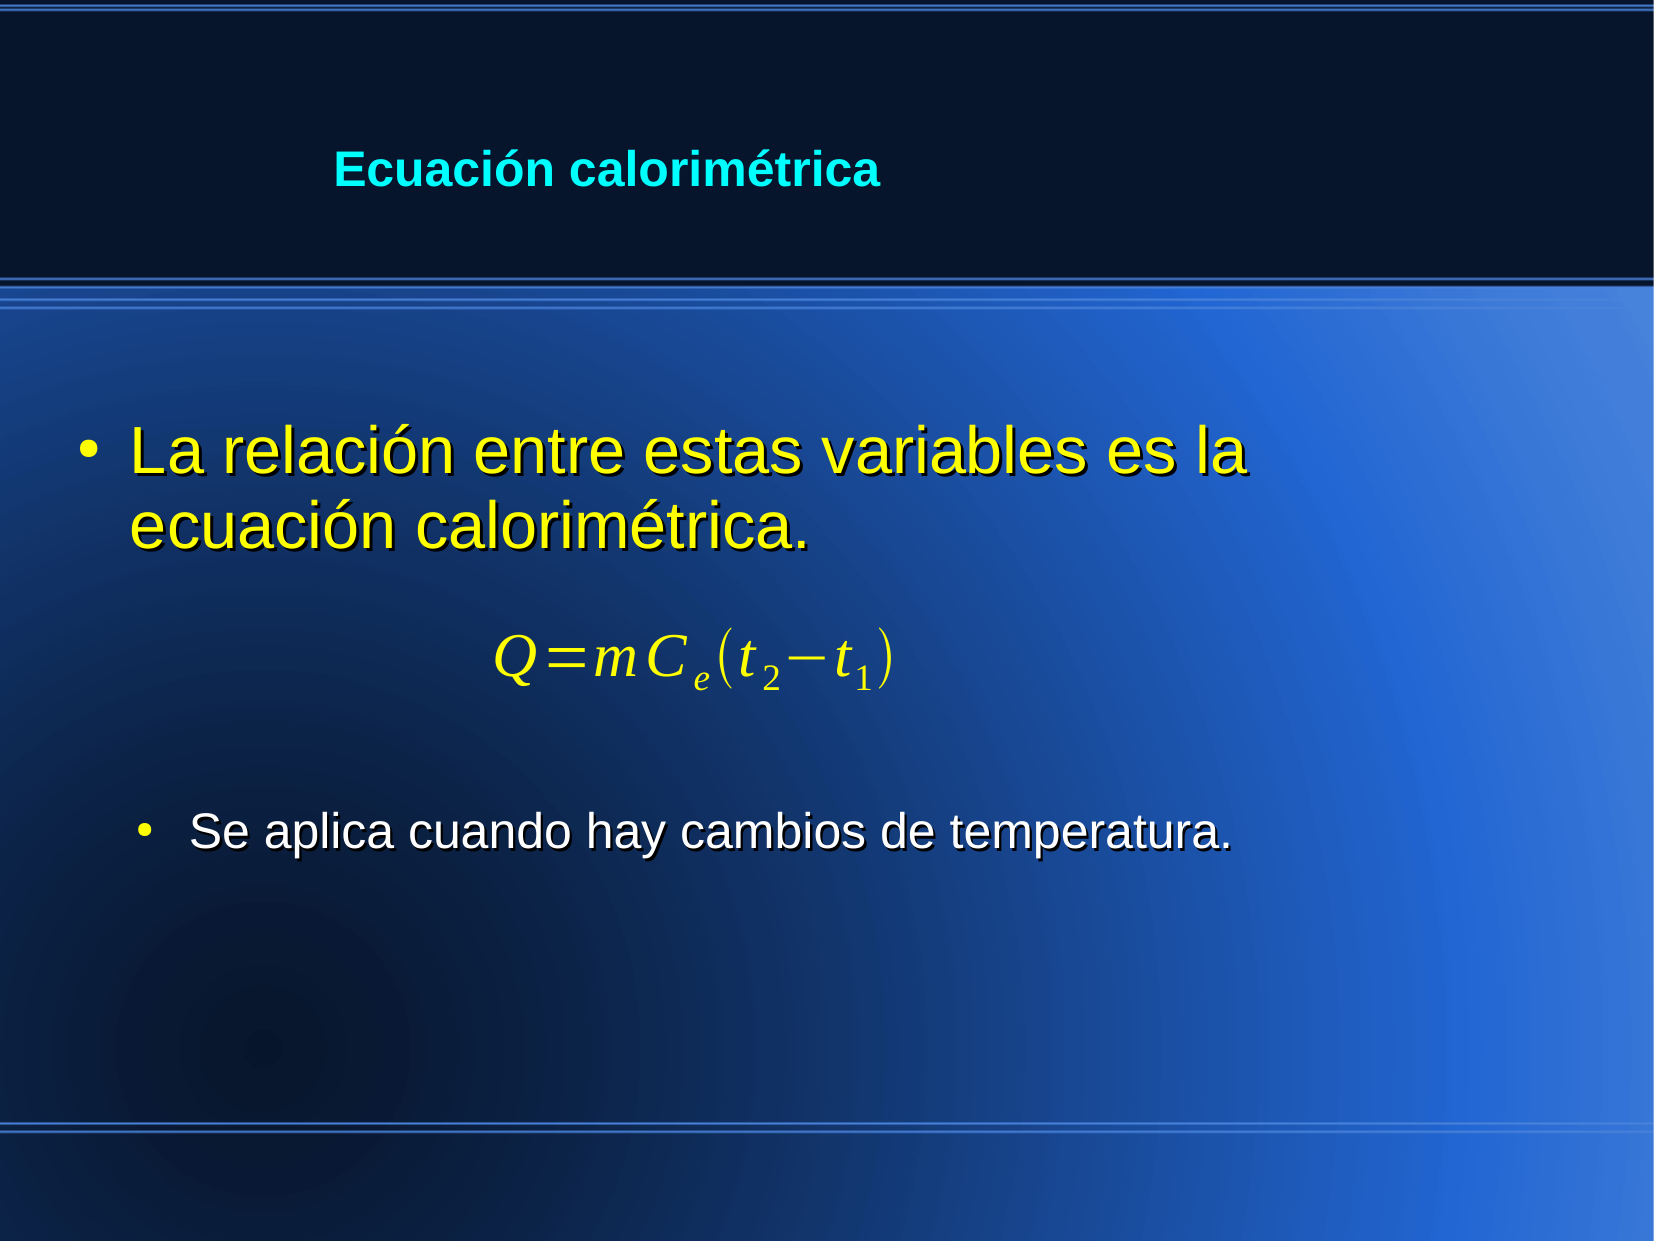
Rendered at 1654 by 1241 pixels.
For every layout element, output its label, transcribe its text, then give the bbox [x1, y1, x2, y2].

chart [485, 620, 903, 700]
picture [0, 0, 1654, 1241]
text_box La relación entre estas variables es la ecuación calorimétrica. [59, 413, 1506, 563]
title Ecuación calorimétrica [32, 118, 1182, 220]
text_box Se aplica cuando hay cambios de temperatura. [118, 803, 1418, 945]
